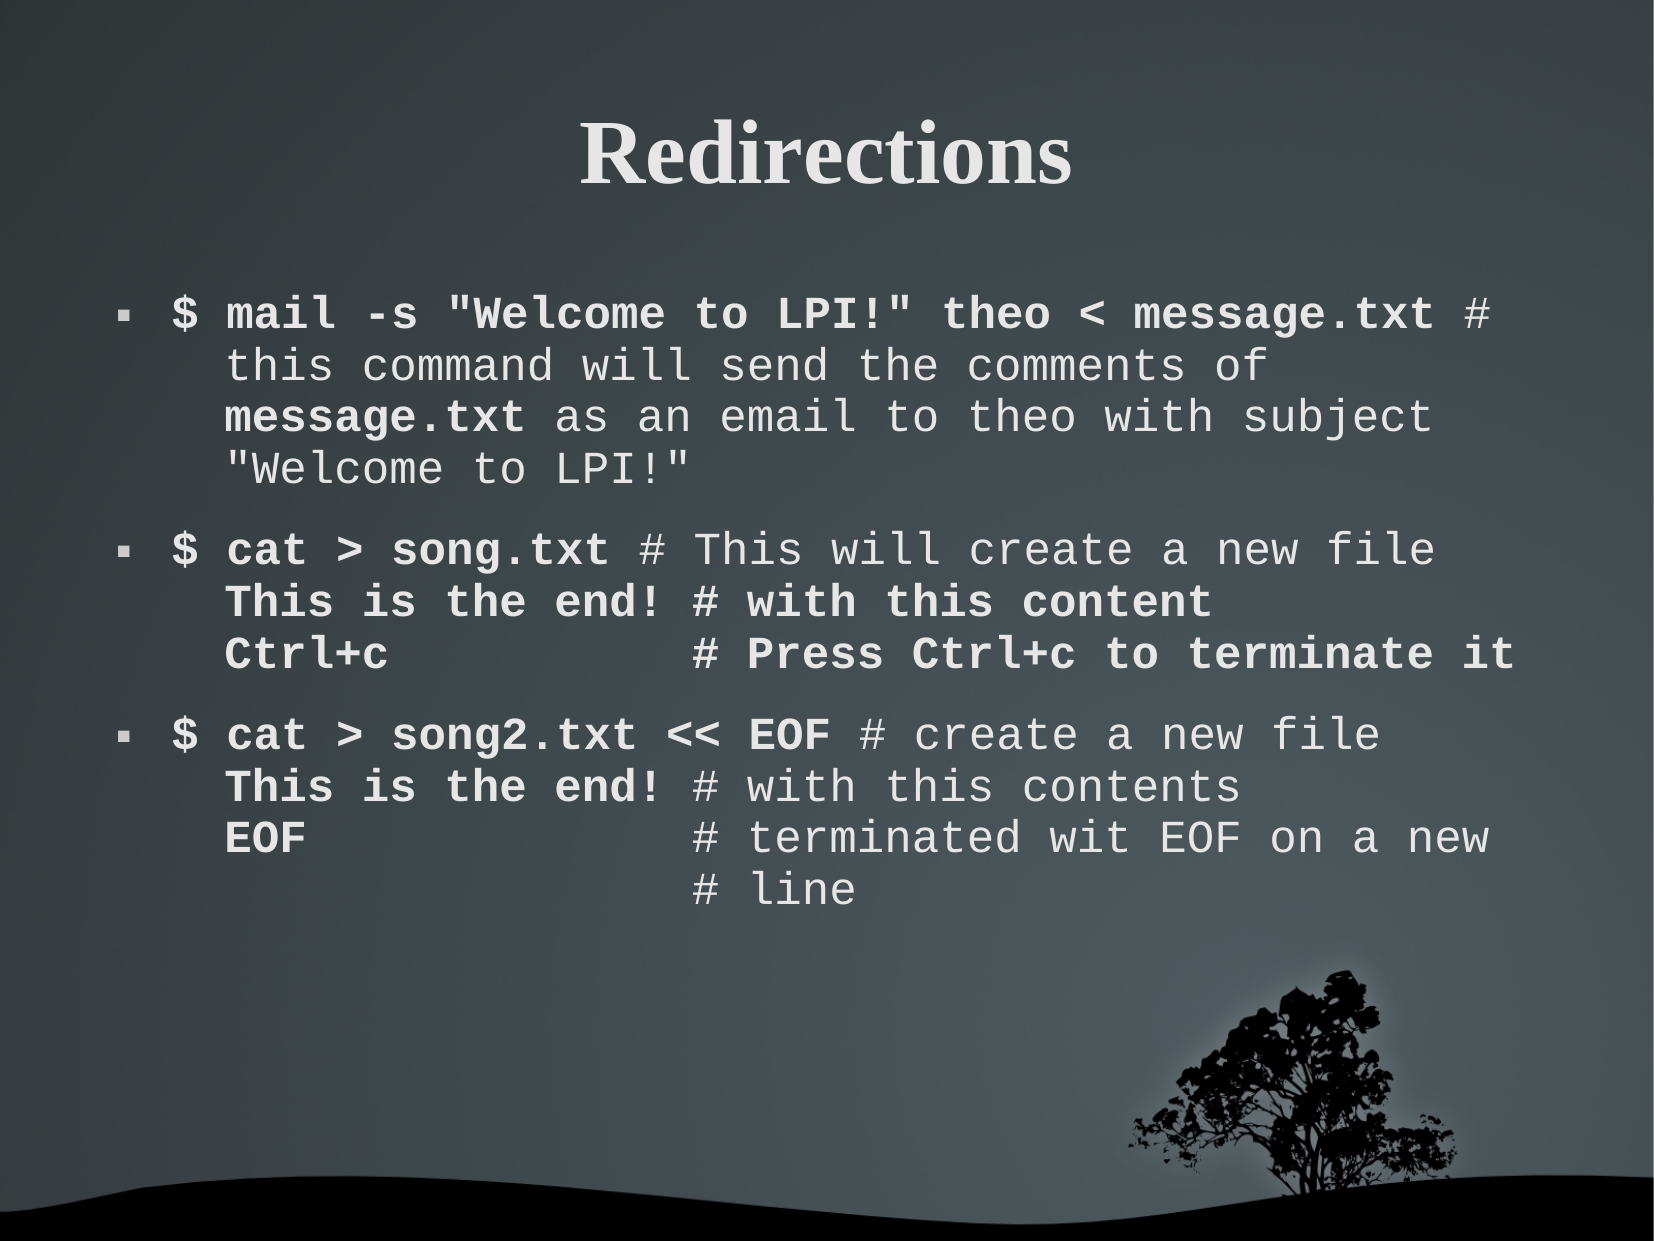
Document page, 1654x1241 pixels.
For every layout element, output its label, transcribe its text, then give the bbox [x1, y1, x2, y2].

list $ mail -s "Welcome to LPI!" theo < message.txt # this command will send the comments of message.txt as an email to theo with subject "Welcome to LPI!" $ cat > song.txt # This will create a new file This is the end! # with this content Ctrl+c # Press Ctrl+c to terminate it $ cat > song2.txt << EOF # create a new file This is the end! # with this contents EOF # terminated wit EOF on a new # line [82, 290, 1571, 1209]
picture [0, 0, 1654, 1241]
title Redirections [82, 49, 1572, 257]
